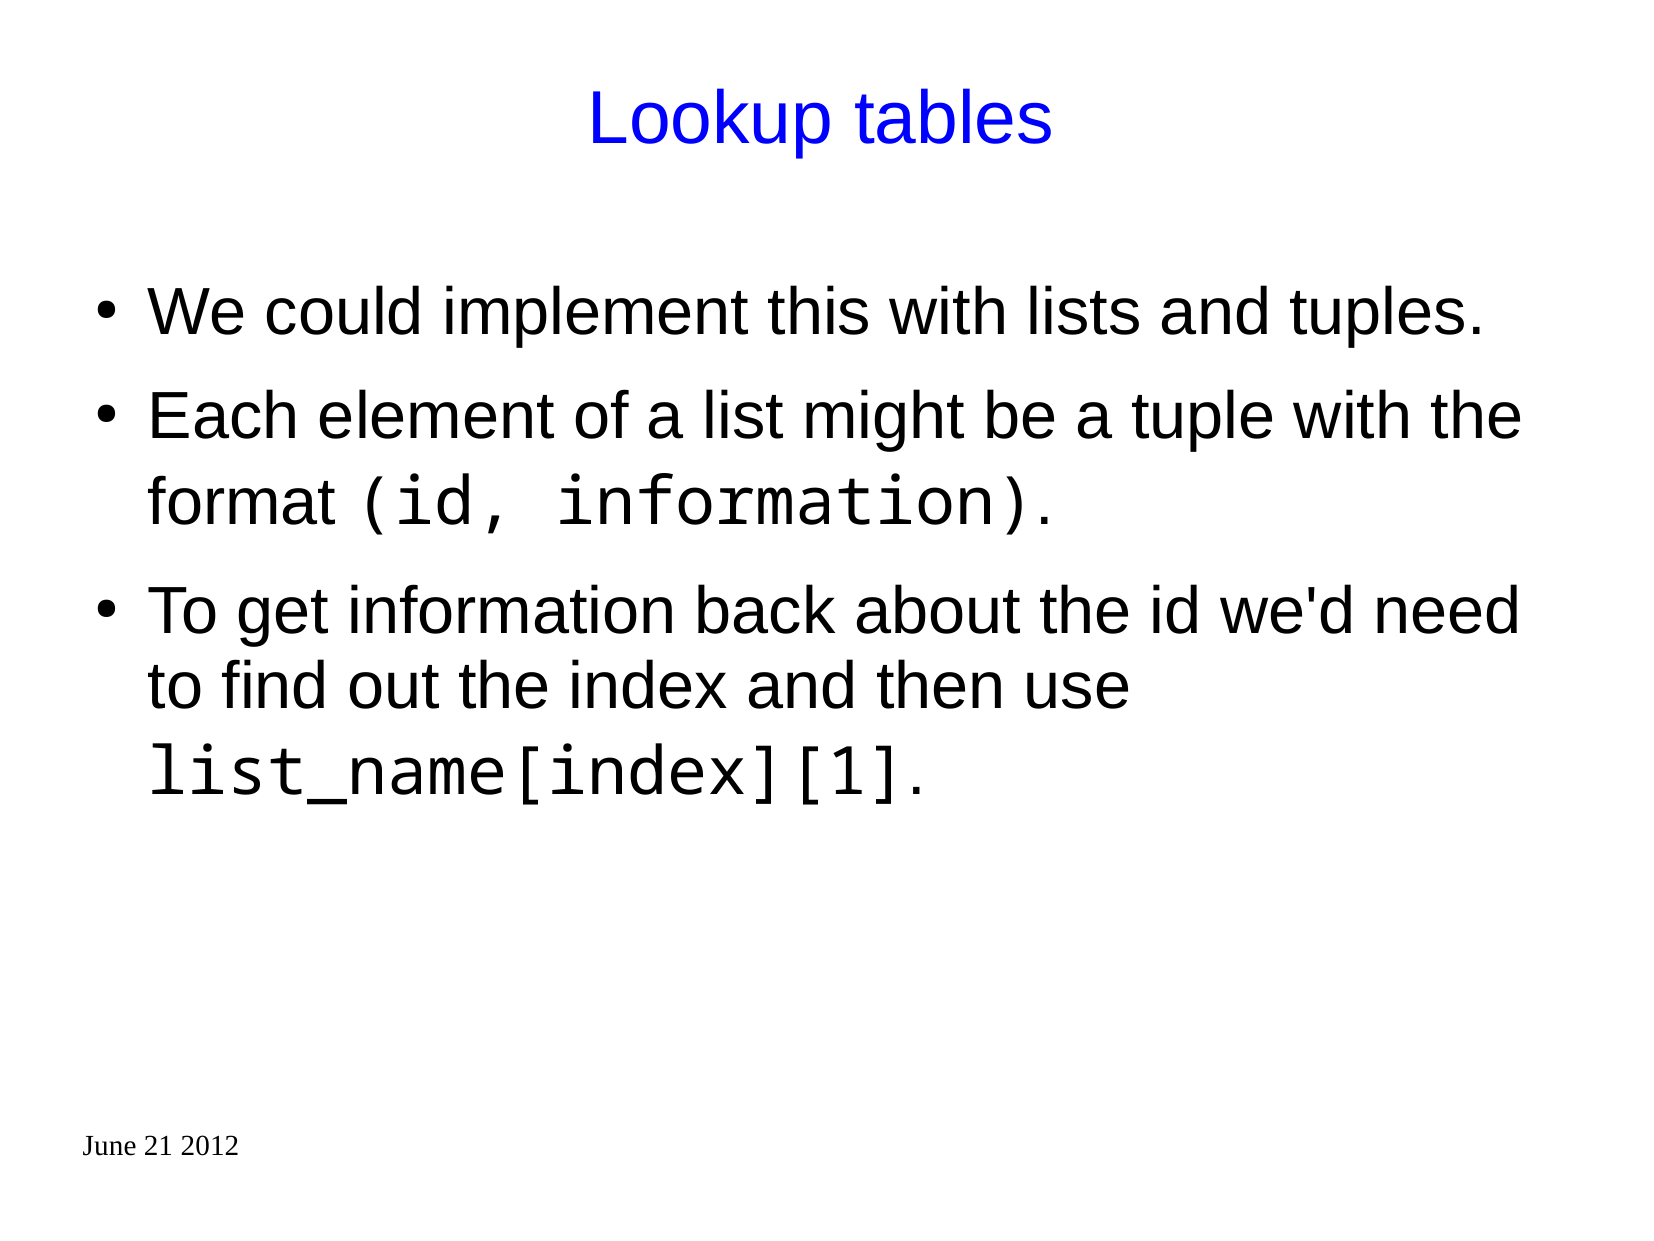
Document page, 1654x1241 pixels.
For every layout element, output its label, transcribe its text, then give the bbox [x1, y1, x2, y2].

list We could implement this with lists and tuples. Each element of a list might be a tuple with the format (id, information). To get information back about the id we'd need to find out the index and then use list_name[index][1]. [76, 274, 1565, 1093]
title Lookup tables [76, 58, 1565, 178]
